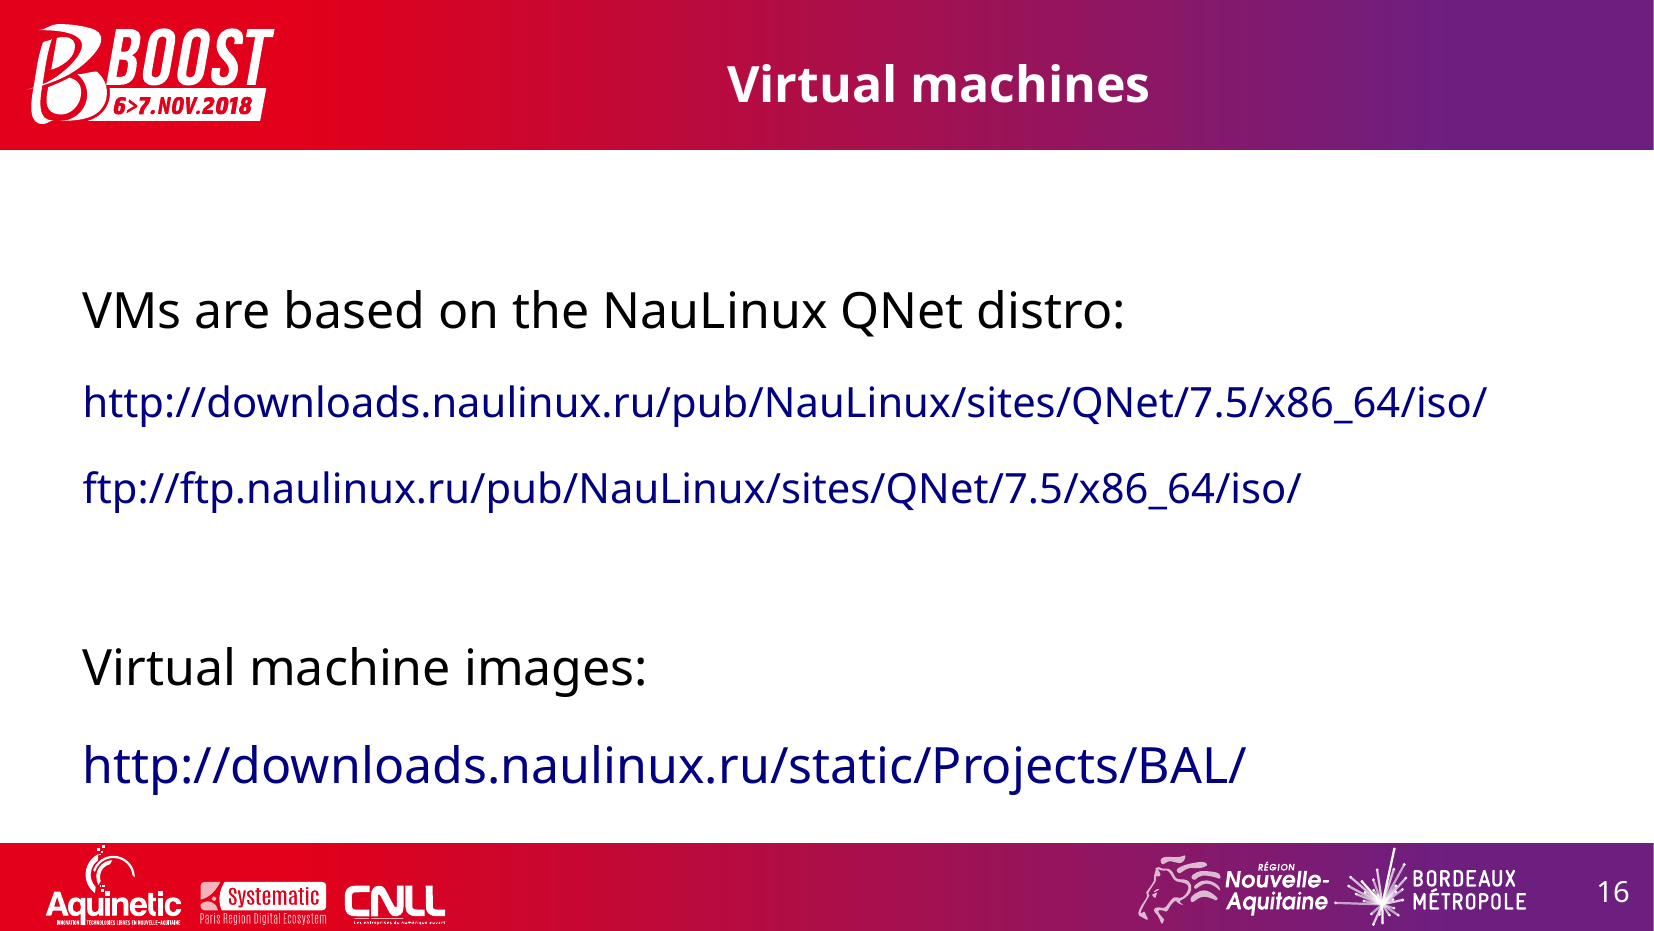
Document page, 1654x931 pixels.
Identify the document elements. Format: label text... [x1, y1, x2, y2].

title Virtual machines [295, 35, 1583, 130]
list VMs are based on the NauLinux QNet distro: http://downloads.naulinux.ru/pub/NauLinux/sites/QNet/7.5/x86_64/iso/ ftp://ftp.naulinux.ru/pub/NauLinux/sites/QNet/7.5/x86_64/iso/ Virtual machine images: http://downloads.naulinux.ru/static/Projects/BAL/ [82, 177, 1571, 815]
